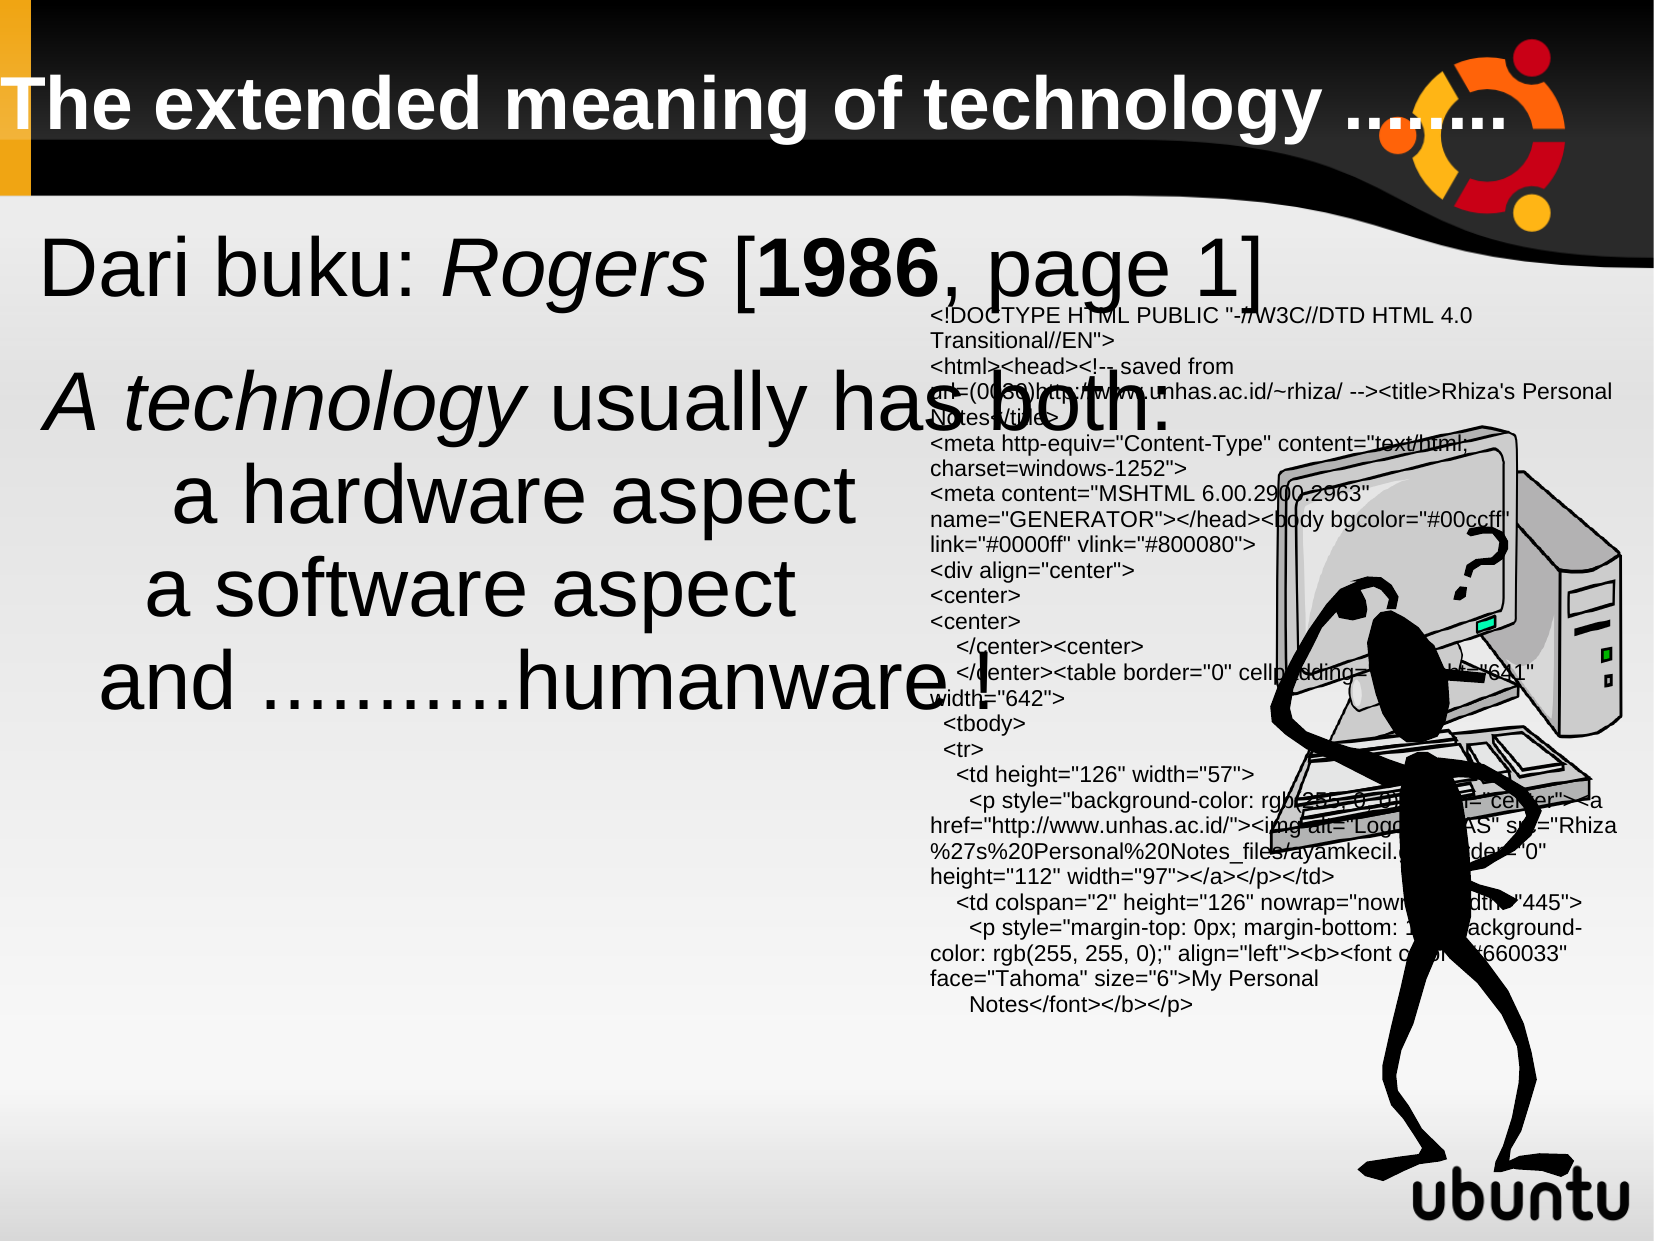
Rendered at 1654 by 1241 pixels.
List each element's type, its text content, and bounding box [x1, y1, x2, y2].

text_box Dari buku: Rogers [1986, page 1] [0, 213, 1418, 355]
picture [0, 355, 915, 1241]
title The extended meaning of technology ........ [0, 29, 1565, 178]
picture [0, 0, 1654, 295]
text_box A technology usually has both: a hardware aspect a software aspect and ...........humanware ! [29, 347, 915, 857]
text_box <!DOCTYPE HTML PUBLIC "-//W3C//DTD HTML 4.0 Transitional//EN"> <html><head><!-- saved from url=(0030)http://www.unhas.ac.id/~rhiza/ --><title>Rhiza's Personal Notes</title> <meta http-equiv="Content-Type" content="text/html; charset=windows-1252"> <meta content="MSHTML 6.00.2900.2963" name="GENERATOR"></head><body bgcolor="#00ccff" link="#0000ff" vlink="#800080"> <div align="center"> <center> <center> </center><center> </center><table border="0" cellpadding="6" height="641" width="642"> <tbody> <tr> <td height="126" width="57"> <p style="background-color: rgb(255, 0, 0);" align="center"><a href="http://www.unhas.ac.id/"><img alt="Logo UNHAS" src="Rhiza%27s%20Personal%20Notes_files/ayamkecil.gif" border="0" height="112" width="97"></a></p></td> <td colspan="2" height="126" nowrap="nowrap" width="445"> <p style="margin-top: 0px; margin-bottom: 1px; background-color: rgb(255, 255, 0);" align="left"><b><font color="#660033" face="Tahoma" size="6">My Personal Notes</font></b></p> [915, 295, 1654, 1241]
